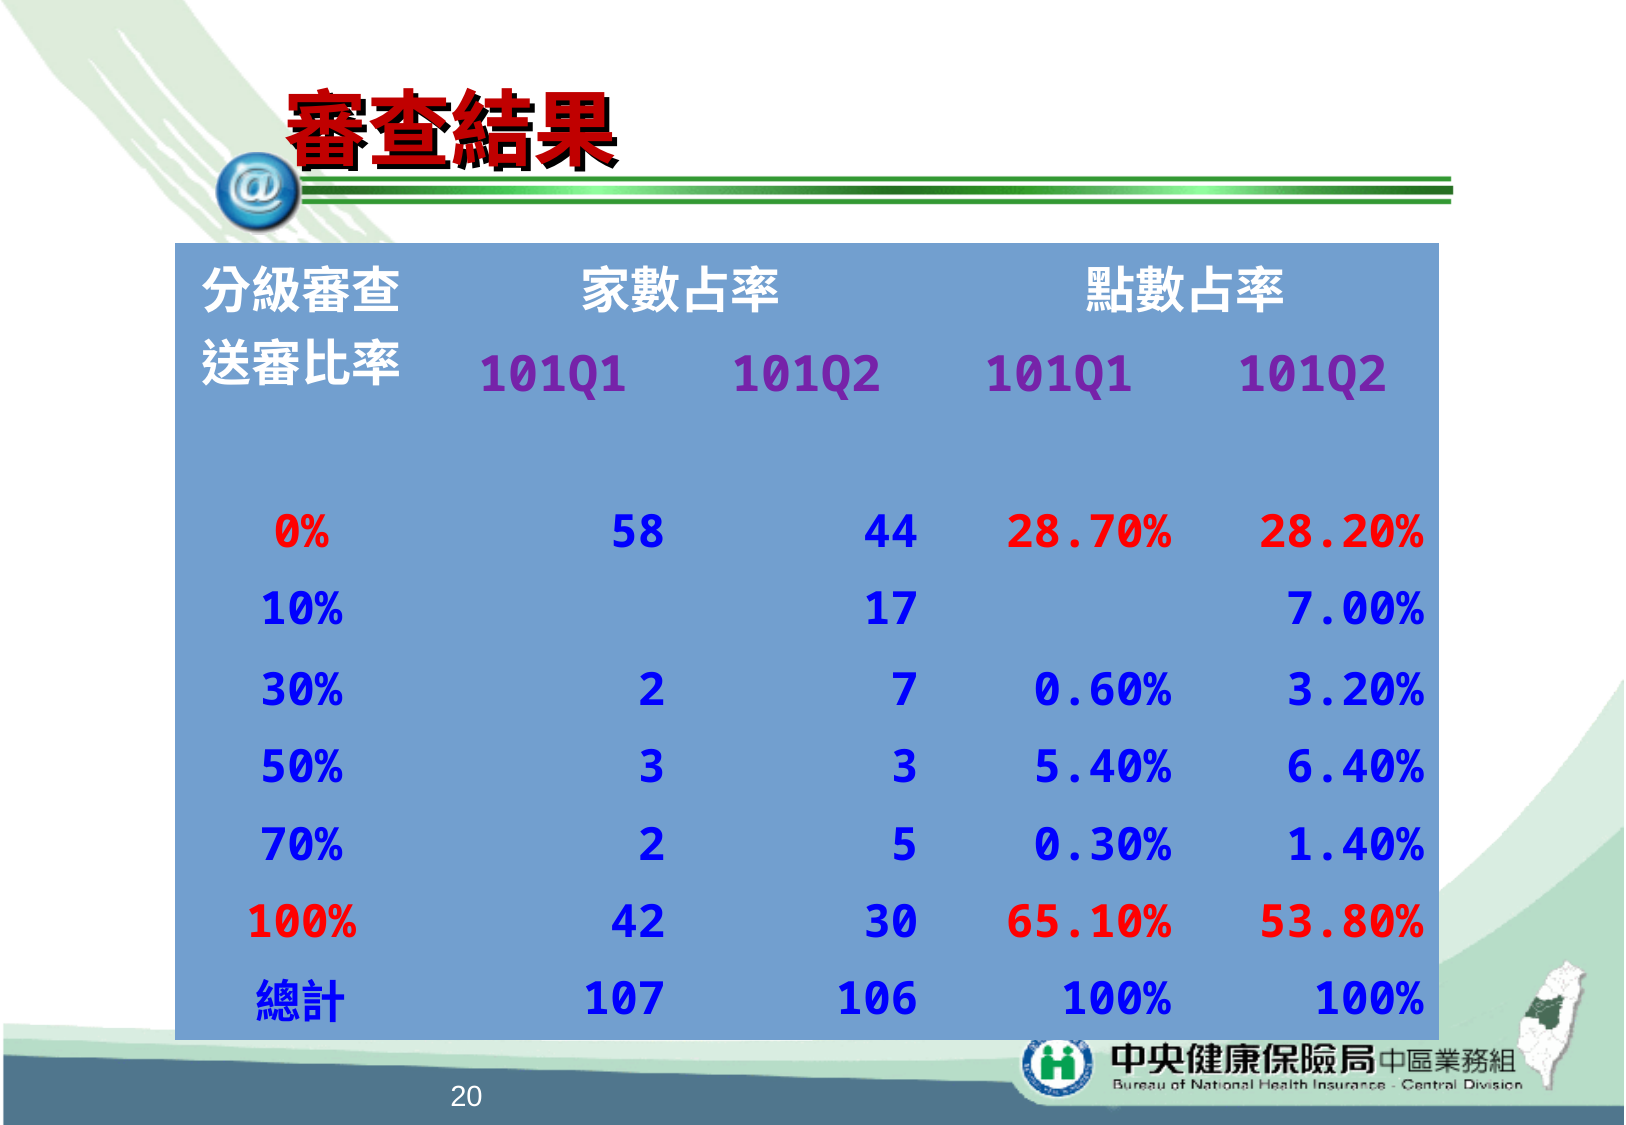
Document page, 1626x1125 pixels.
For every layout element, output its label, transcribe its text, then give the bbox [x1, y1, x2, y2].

table_cell [427, 568, 680, 649]
table_cell 100% [1186, 959, 1439, 1040]
table_cell 3 [680, 726, 933, 804]
table_cell 101Q2 [1186, 331, 1439, 491]
table_cell 65.10% [933, 881, 1186, 959]
table_cell 5.40% [933, 726, 1186, 804]
table_cell 50% [175, 726, 427, 804]
table_cell 30 [680, 881, 933, 959]
table_cell 總計 [175, 959, 427, 1040]
table_cell 44 [680, 491, 933, 568]
table_cell 53.80% [1186, 881, 1439, 959]
table_cell 10% [175, 568, 427, 649]
table_cell 5 [680, 804, 933, 881]
table_cell 100% [933, 959, 1186, 1040]
table_cell 28.70% [933, 491, 1186, 568]
table_header 點數占率 [933, 243, 1439, 331]
table_cell 28.20% [1186, 491, 1439, 568]
table_cell 101Q1 [933, 331, 1186, 491]
table_cell 100% [175, 881, 427, 959]
table_cell 0% [175, 491, 427, 568]
text_box [435, 1065, 815, 1125]
table_cell 17 [680, 568, 933, 649]
table_cell 2 [427, 804, 680, 881]
table_cell 58 [427, 491, 680, 568]
table_cell 6.40% [1186, 726, 1439, 804]
table_cell 7 [680, 649, 933, 726]
table_cell 7.00% [1186, 568, 1439, 649]
table_cell 3.20% [1186, 649, 1439, 726]
table_cell 101Q2 [680, 331, 933, 491]
table_cell 106 [680, 959, 933, 1040]
table_cell [933, 568, 1186, 649]
table_cell 0.30% [933, 804, 1186, 881]
table_cell 1.40% [1186, 804, 1439, 881]
table_cell 101Q1 [427, 331, 680, 491]
table_cell 0.60% [933, 649, 1186, 726]
table_cell 42 [427, 881, 680, 959]
table_cell 30% [175, 649, 427, 726]
table_header 分級審查送審比率 [175, 243, 427, 491]
title 審查結果 [268, 32, 1440, 221]
table_cell 70% [175, 804, 427, 881]
table_header 家數占率 [427, 243, 933, 331]
table_cell 3 [427, 726, 680, 804]
table_cell 2 [427, 649, 680, 726]
table_cell 107 [427, 959, 680, 1040]
